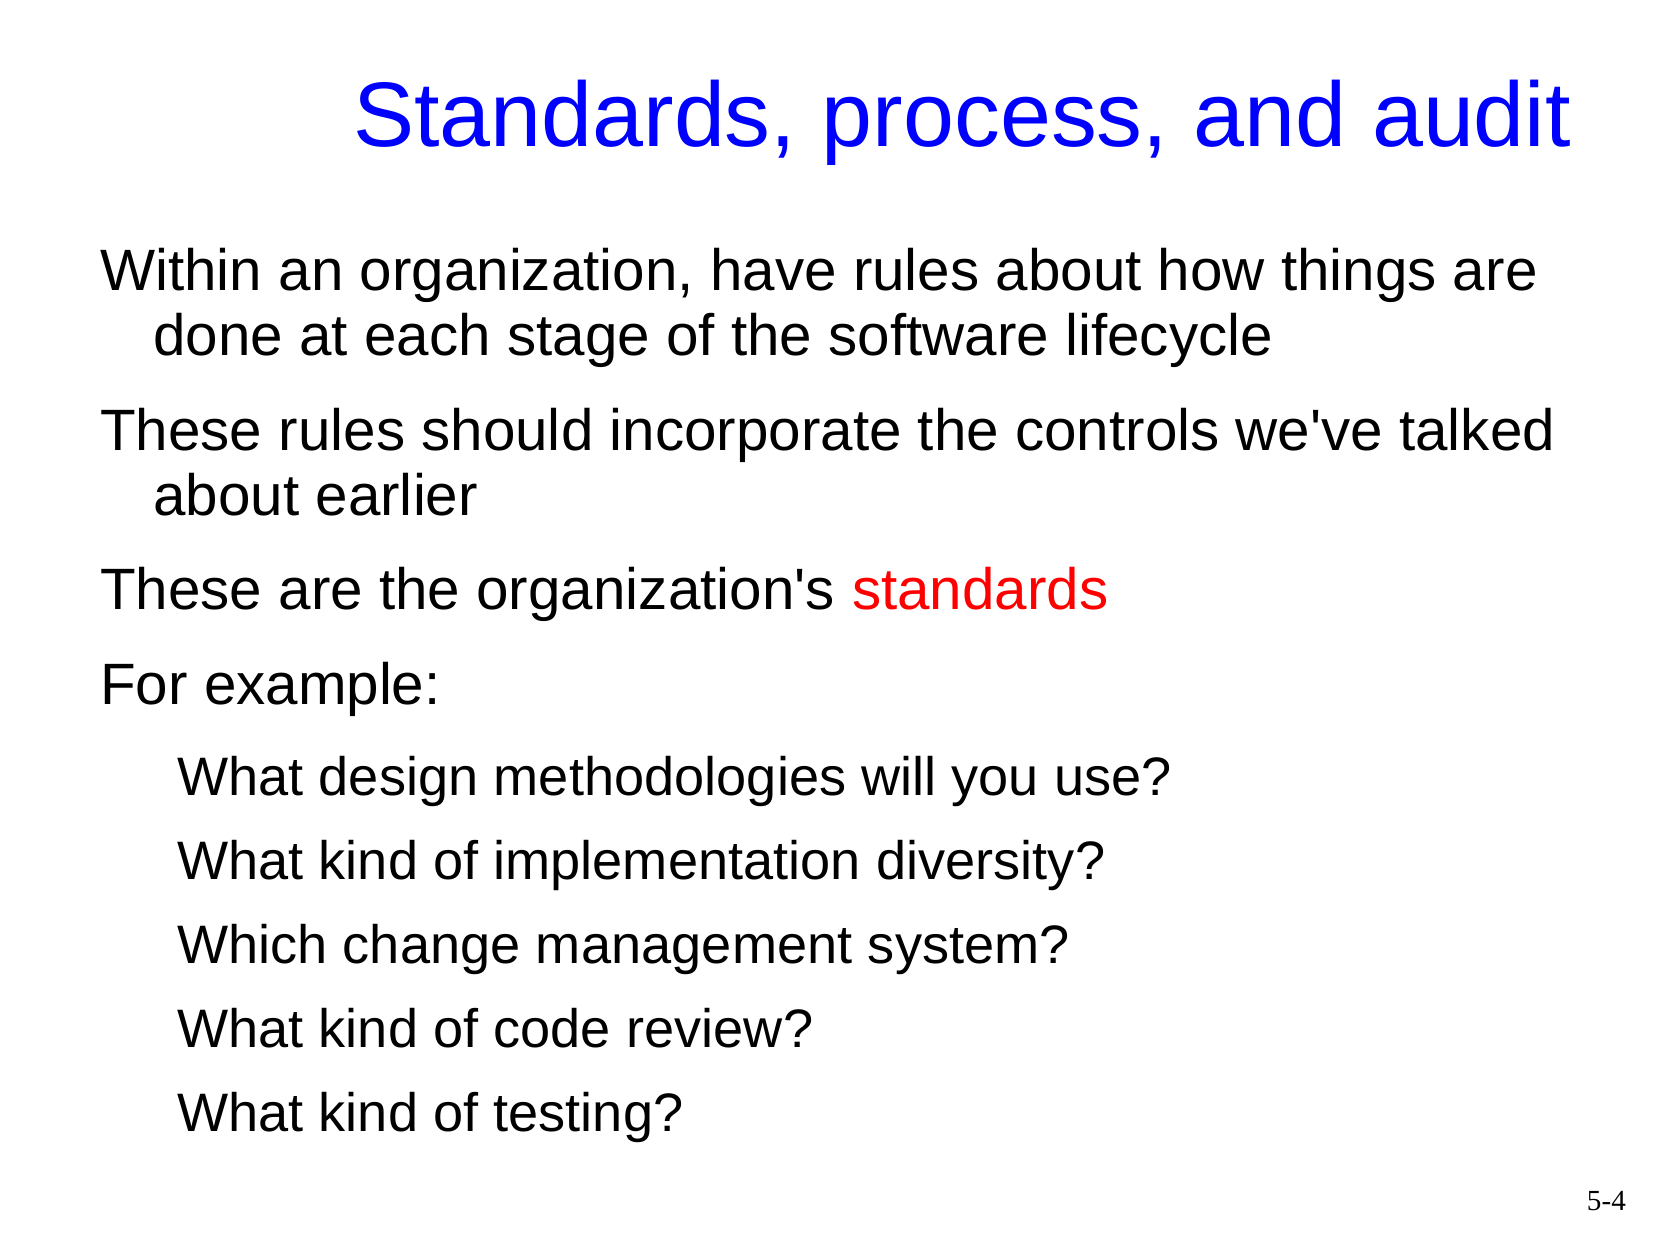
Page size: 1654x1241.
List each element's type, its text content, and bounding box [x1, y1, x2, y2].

title Standards, process, and audit [84, 18, 1573, 211]
list Within an organization, have rules about how things are done at each stage of the software lifecycle These rules should incorporate the controls we've talked about earlier These are the organization's standards For example: What design methodologies will you use? What kind of implementation diversity? Which change management system? What kind of code review? What kind of testing? [82, 237, 1571, 1156]
